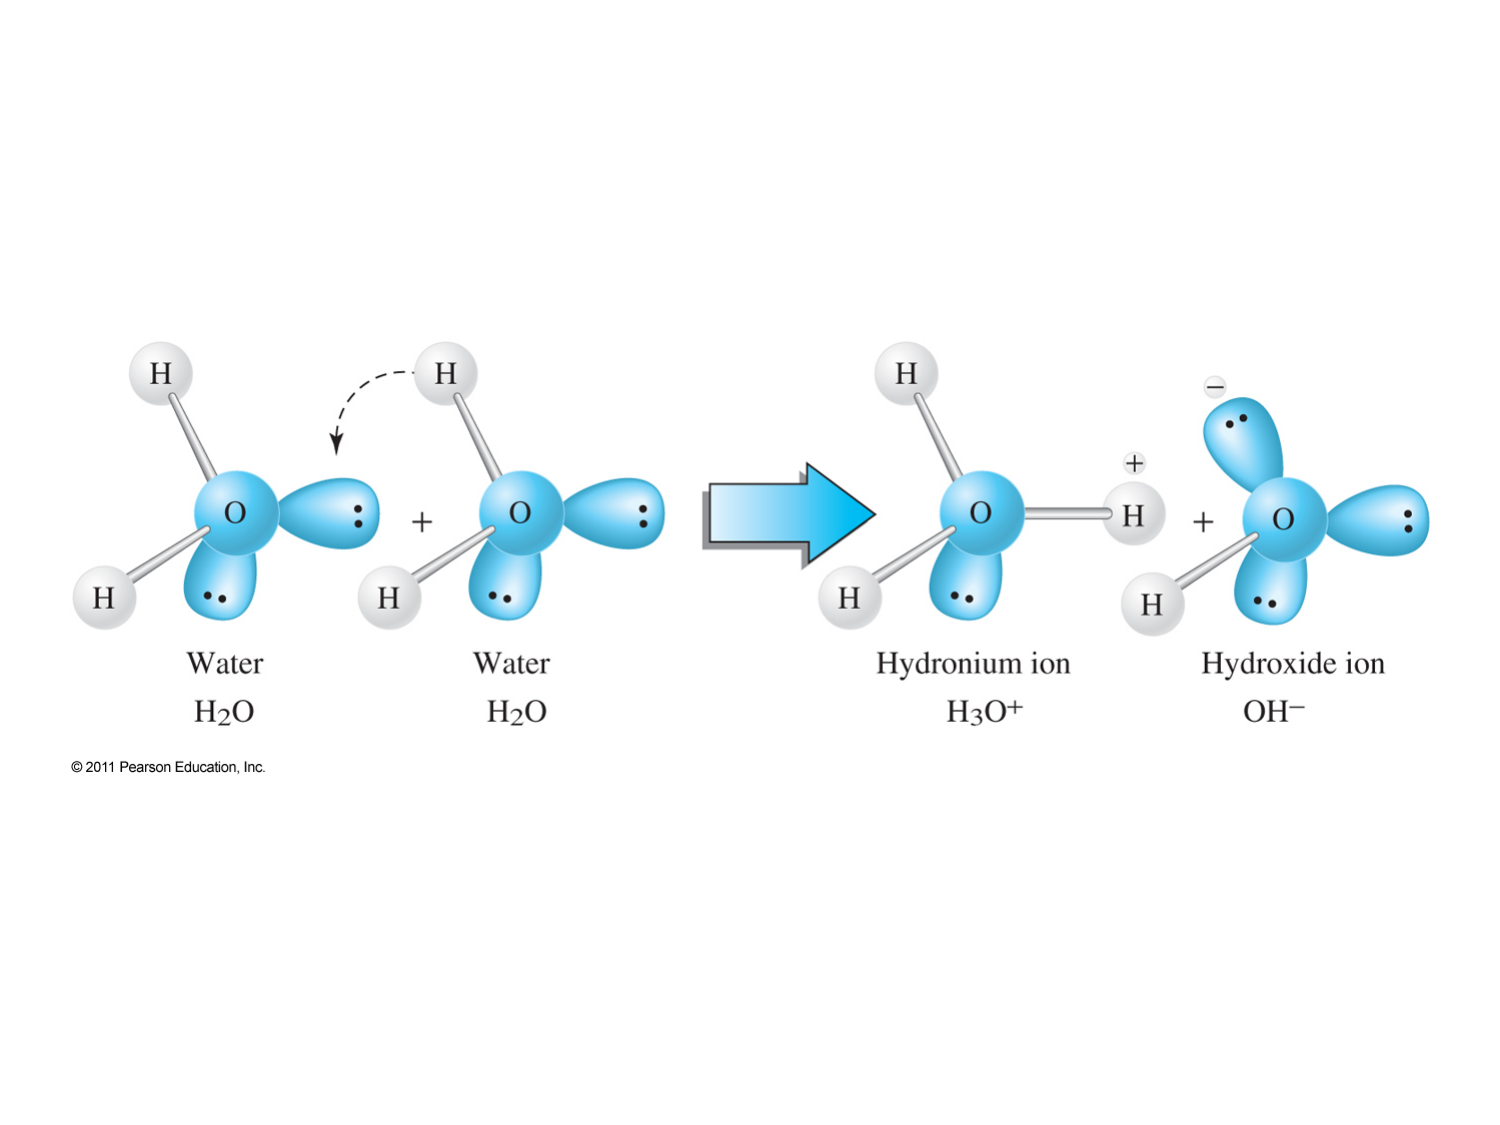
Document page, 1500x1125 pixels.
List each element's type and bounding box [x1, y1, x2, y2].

picture [52, 320, 1453, 805]
